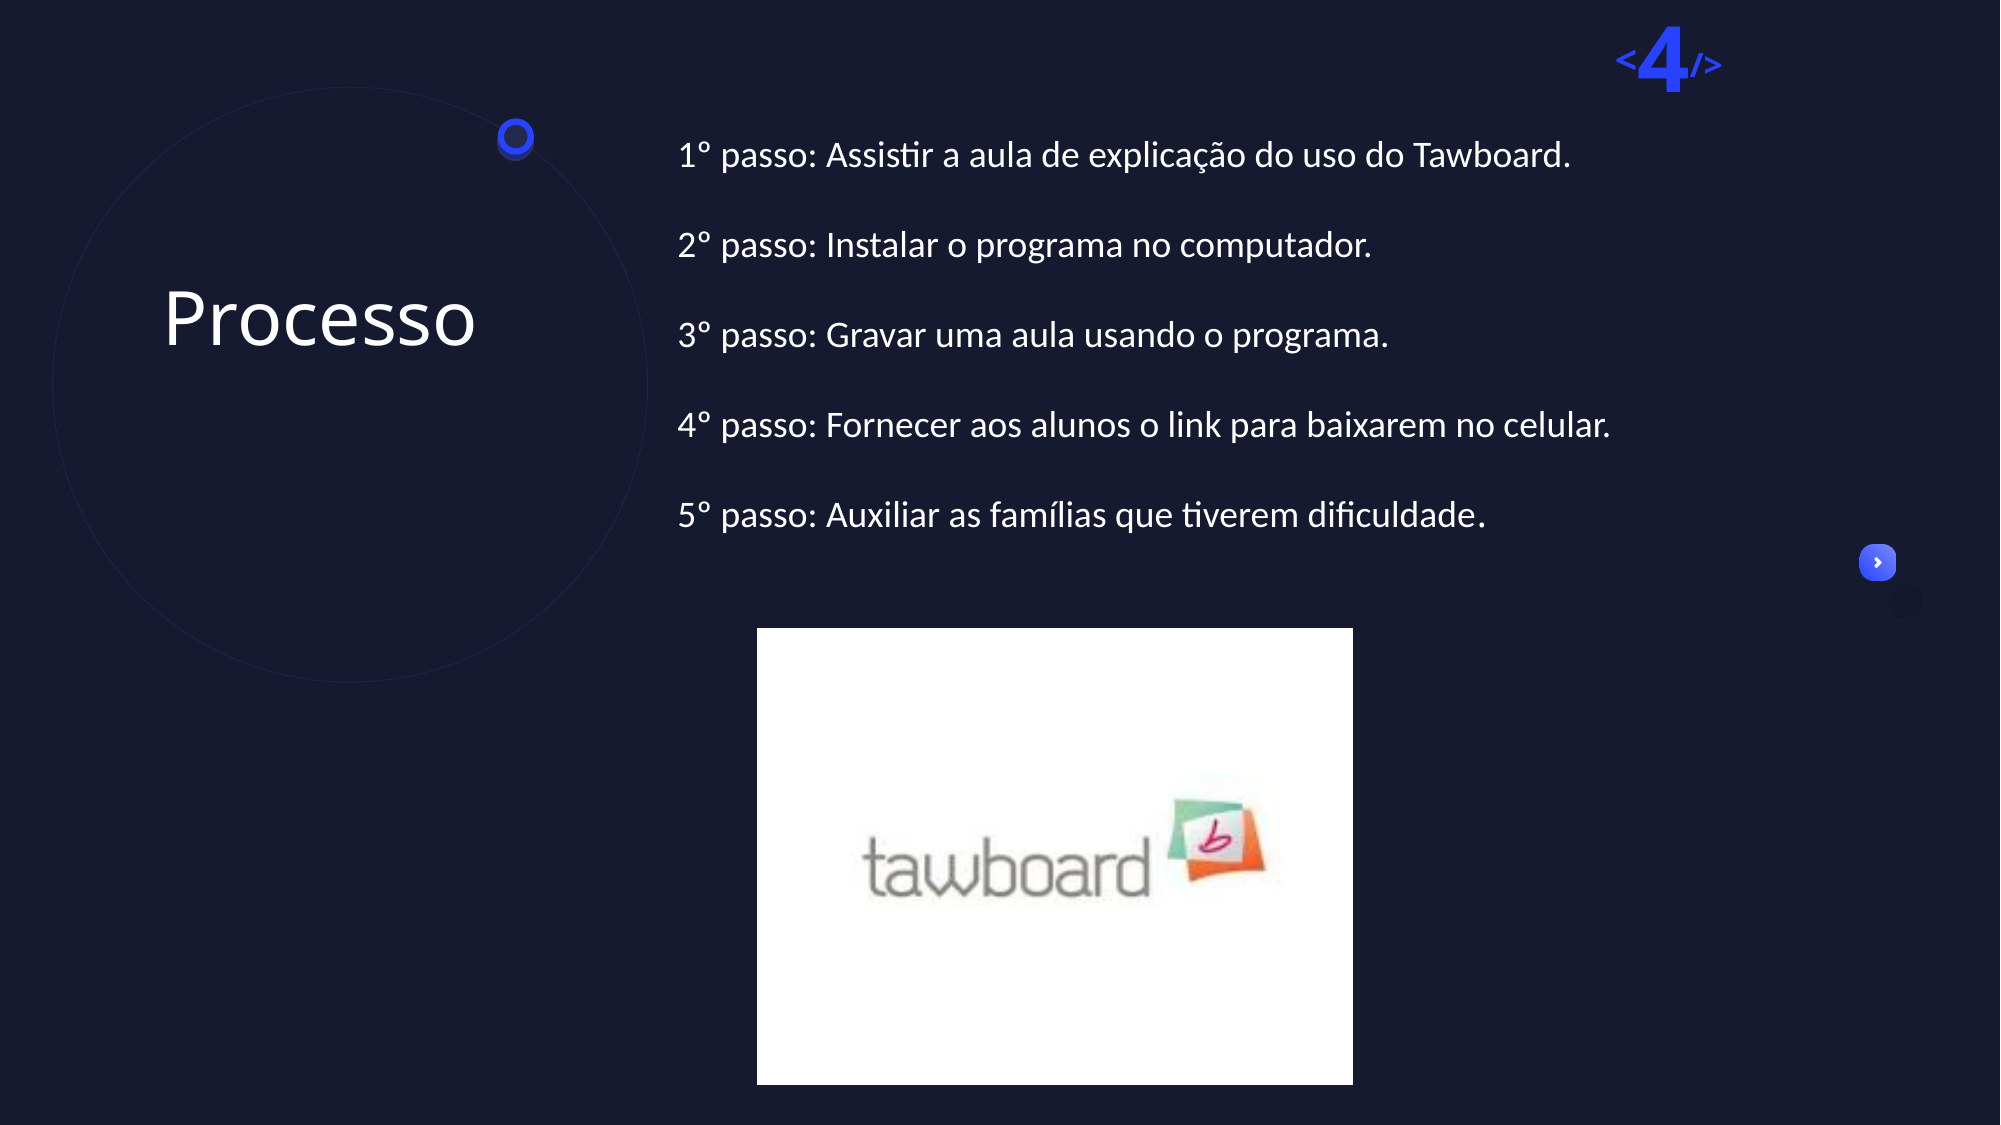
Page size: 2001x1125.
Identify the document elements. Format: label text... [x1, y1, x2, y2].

text_box 1º passo: Assistir a aula de explicação do uso do Tawboard. 2º passo: Instalar o programa no computador. 3º passo: Gravar uma aula usando o programa. 4º passo: Fornecer aos alunos o link para baixarem no celular. 5º passo: Auxiliar as famílias que tiverem dificuldade. [663, 122, 1799, 542]
text_box [52, 87, 648, 683]
text_box [1859, 544, 1897, 582]
text_box Processo [147, 263, 663, 368]
picture [757, 628, 1353, 1085]
